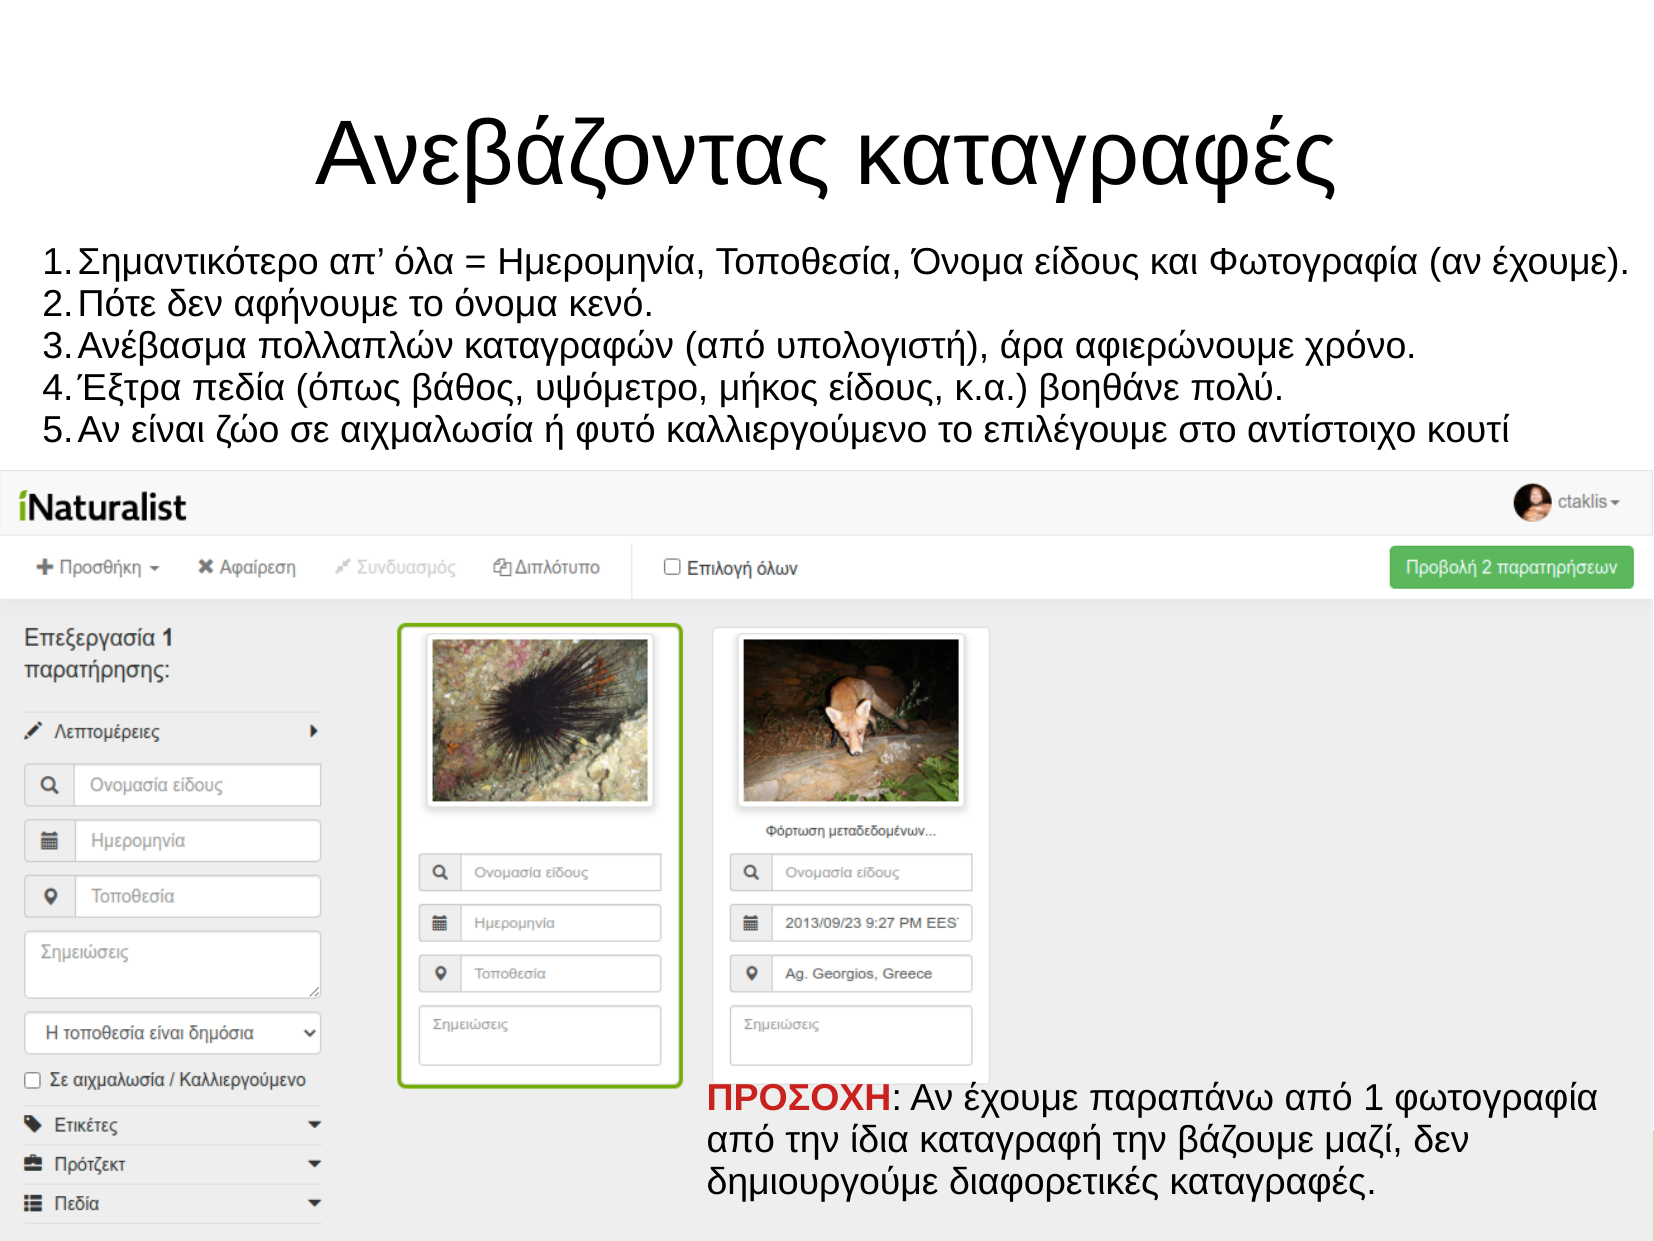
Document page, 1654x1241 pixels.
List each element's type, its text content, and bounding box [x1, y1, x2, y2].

text_box ΠΡΟΣΟΧΗ: Αν έχουμε παραπάνω από 1 φωτογραφία από την ίδια καταγραφή την βάζουμε μαζί, δεν δημιουργούμε διαφορετικές καταγραφές. [691, 1068, 1625, 1210]
picture [0, 0, 1654, 1241]
text_box Σημαντικότερο απ’ όλα = Ημερομηνία, Τοποθεσία, Όνομα είδους και Φωτογραφία (αν έχουμε). Πότε δεν αφήνουμε το όνομα κενό. Ανέβασμα πολλαπλών καταγραφών (από υπολογιστή), άρα αφιερώνουμε χρόνο. Έξτρα πεδία (όπως βάθος, υψόμετρο, μήκος είδους, κ.α.) βοηθάνε πολύ. Αν είναι ζώο σε αιχμαλωσία ή φυτό καλλιεργούμενο το επιλέγουμε στο αντίστοιχο κουτί [27, 233, 1646, 458]
title Ανεβάζοντας καταγραφές [82, 49, 1571, 233]
